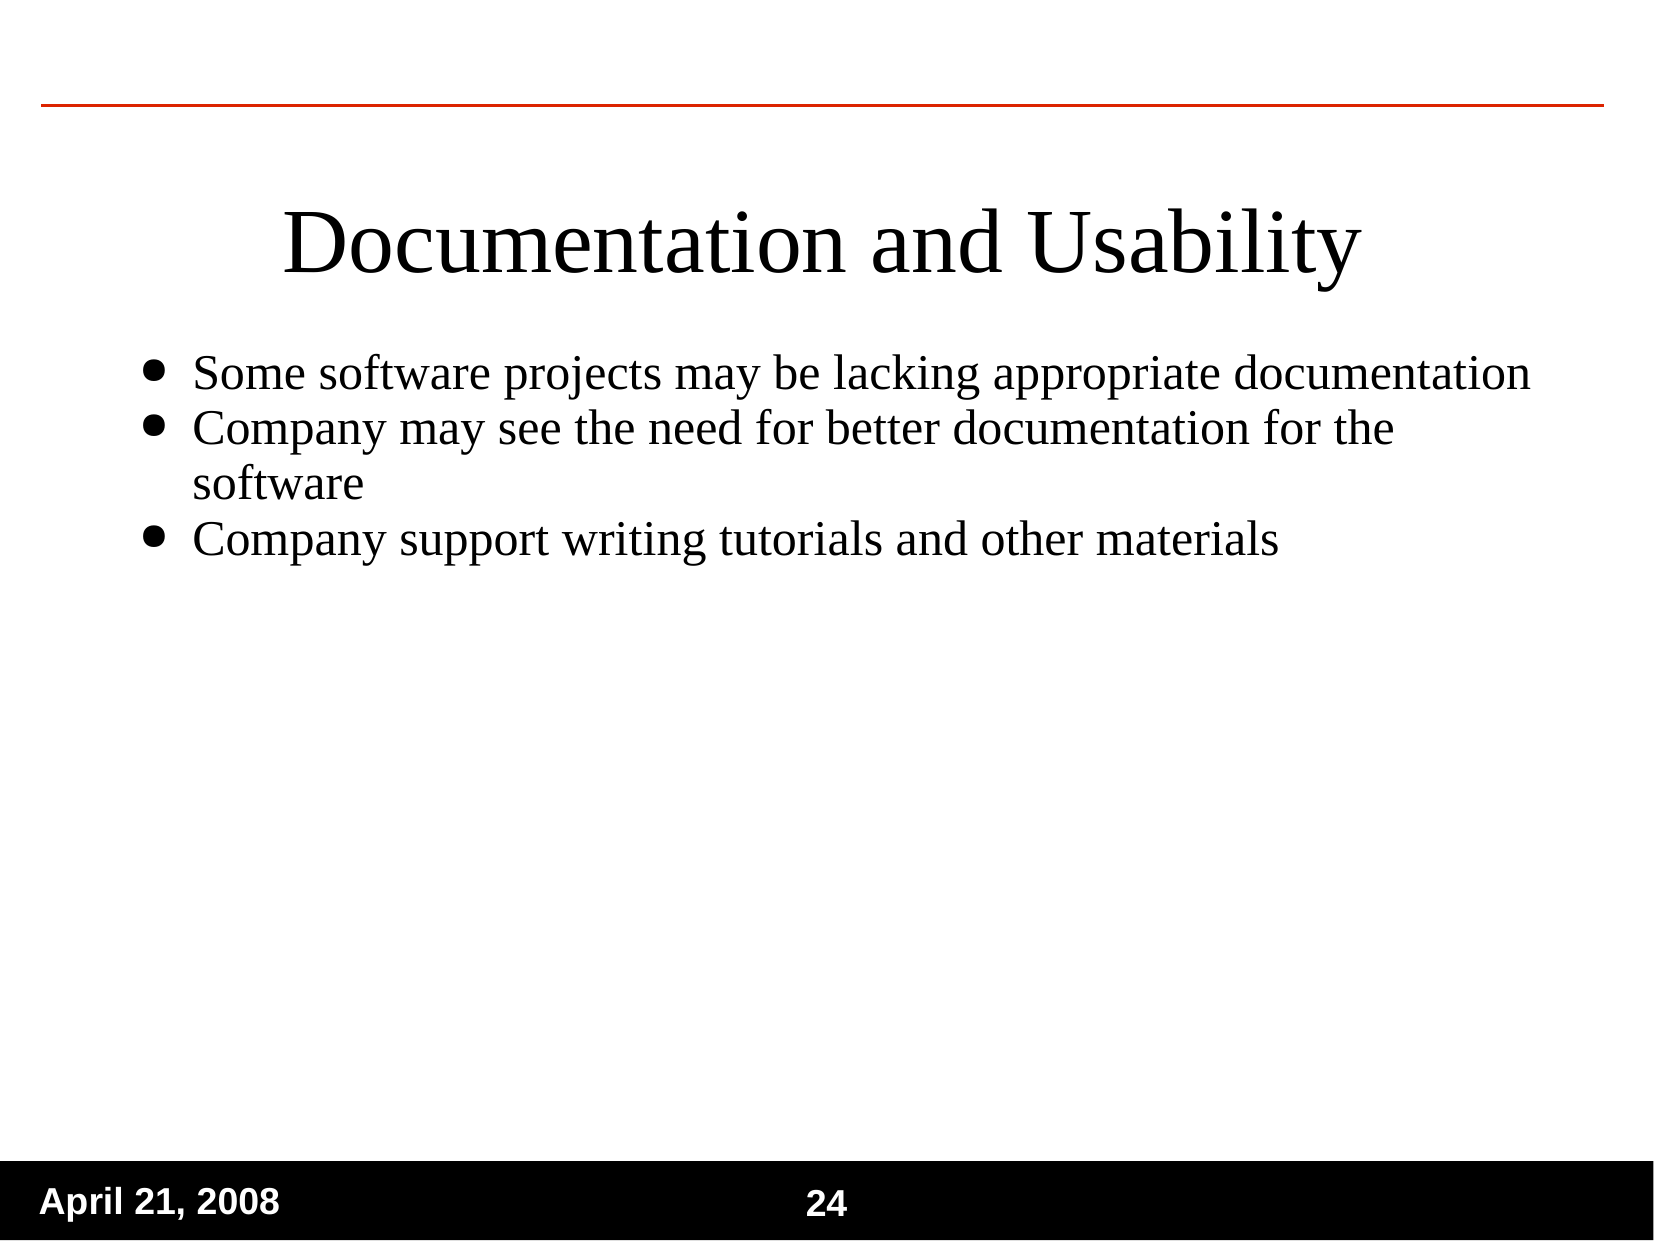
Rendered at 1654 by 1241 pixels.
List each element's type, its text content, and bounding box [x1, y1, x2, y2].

title Documentation and Usability [117, 137, 1530, 346]
list Some software projects may be lacking appropriate documentation Company may see the need for better documentation for the software Company support writing tutorials and other materials [121, 344, 1534, 1127]
